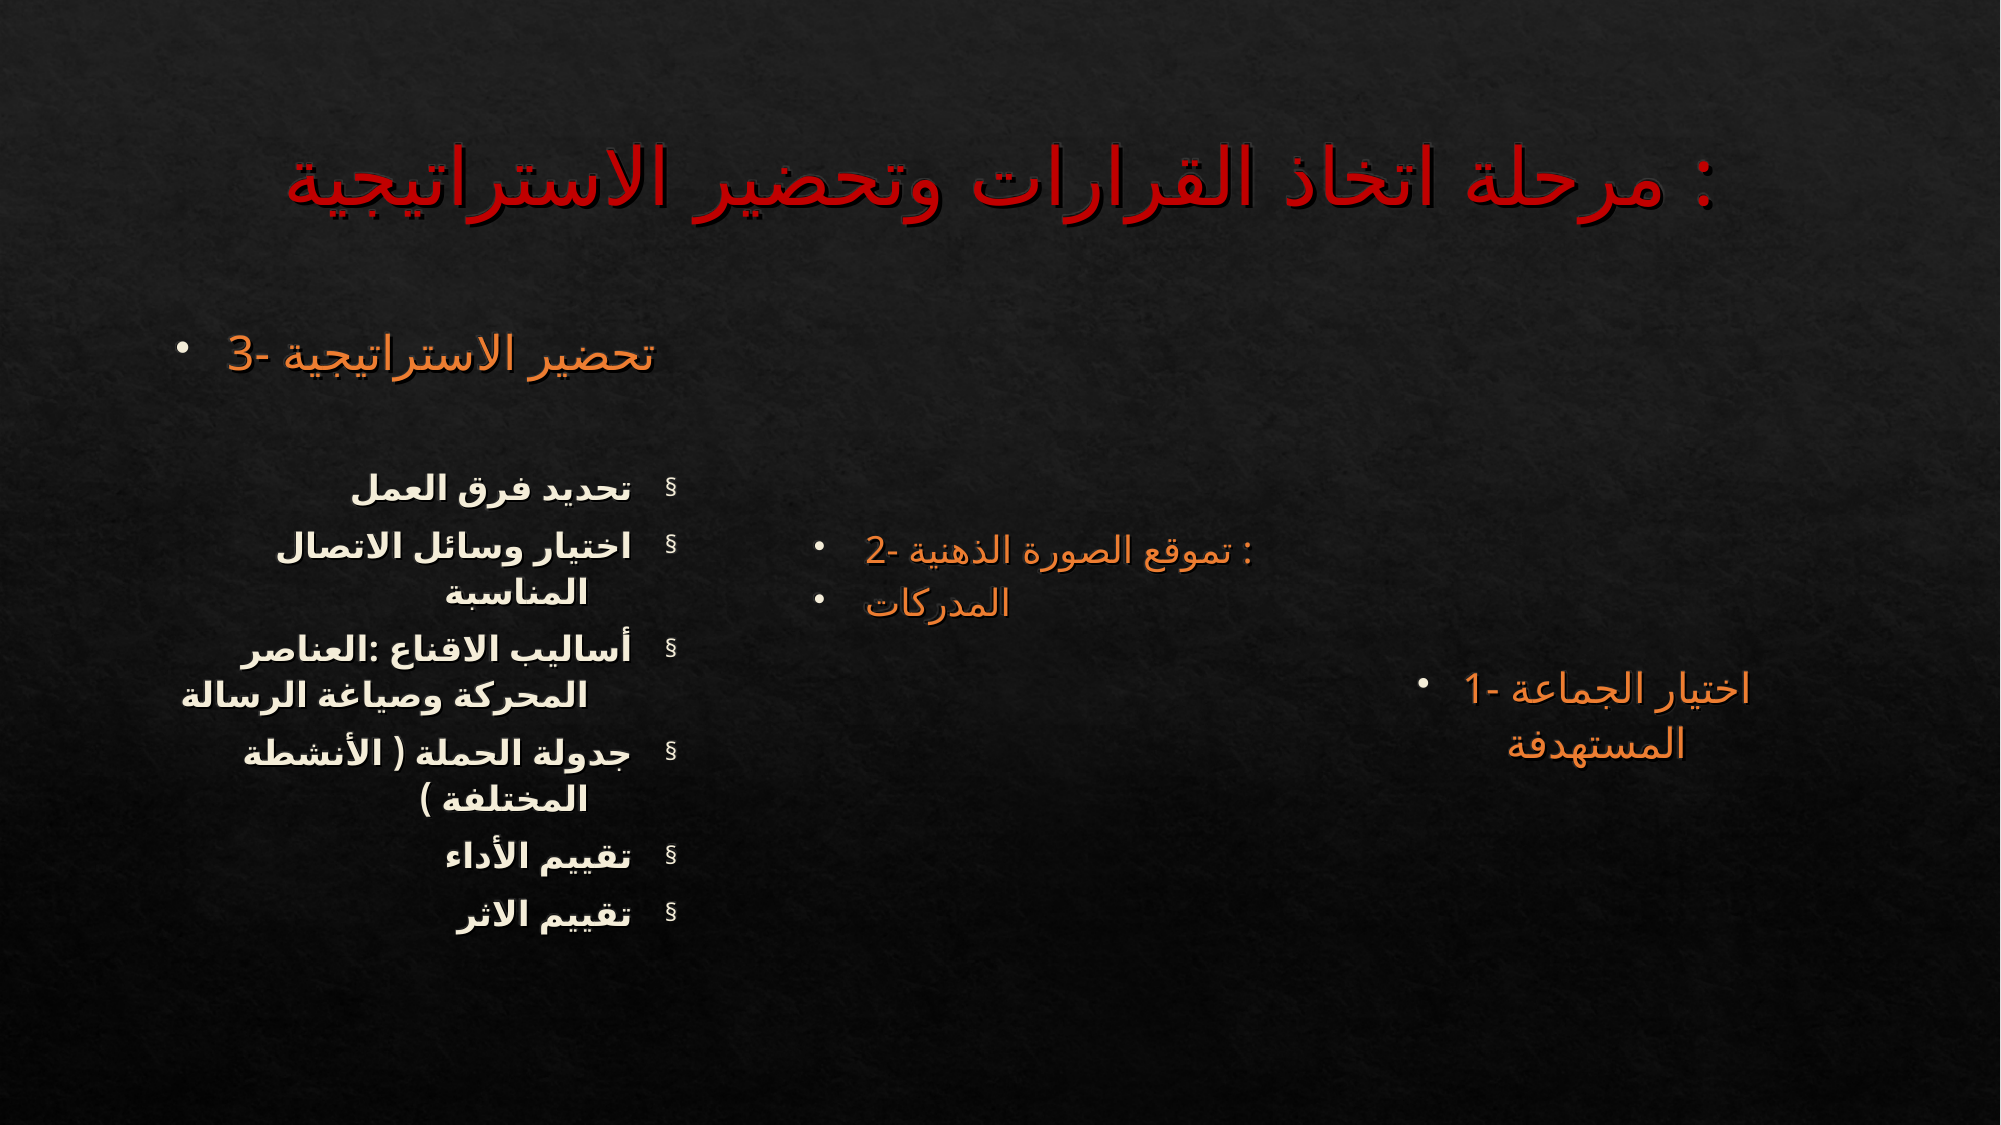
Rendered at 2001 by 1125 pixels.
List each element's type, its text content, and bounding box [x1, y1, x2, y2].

list 2- تموقع الصورة الذهنية : المدركات [787, 524, 1330, 650]
title مرحلة اتخاذ القرارات وتحضير الاستراتيجية : [149, 99, 1849, 260]
list 1- اختيار الجماعة المستهدفة [1393, 649, 1935, 776]
list 3- تحضير الاستراتيجية [149, 309, 692, 435]
list تحديد فرق العمل اختيار وسائل الاتصال المناسبة أساليب الاقناع :العناصر المحركة وصياغة الرسالة جدولة الحملة ( الأنشطة المختلفة ) تقييم الأداء تقييم الاثر [149, 454, 692, 950]
